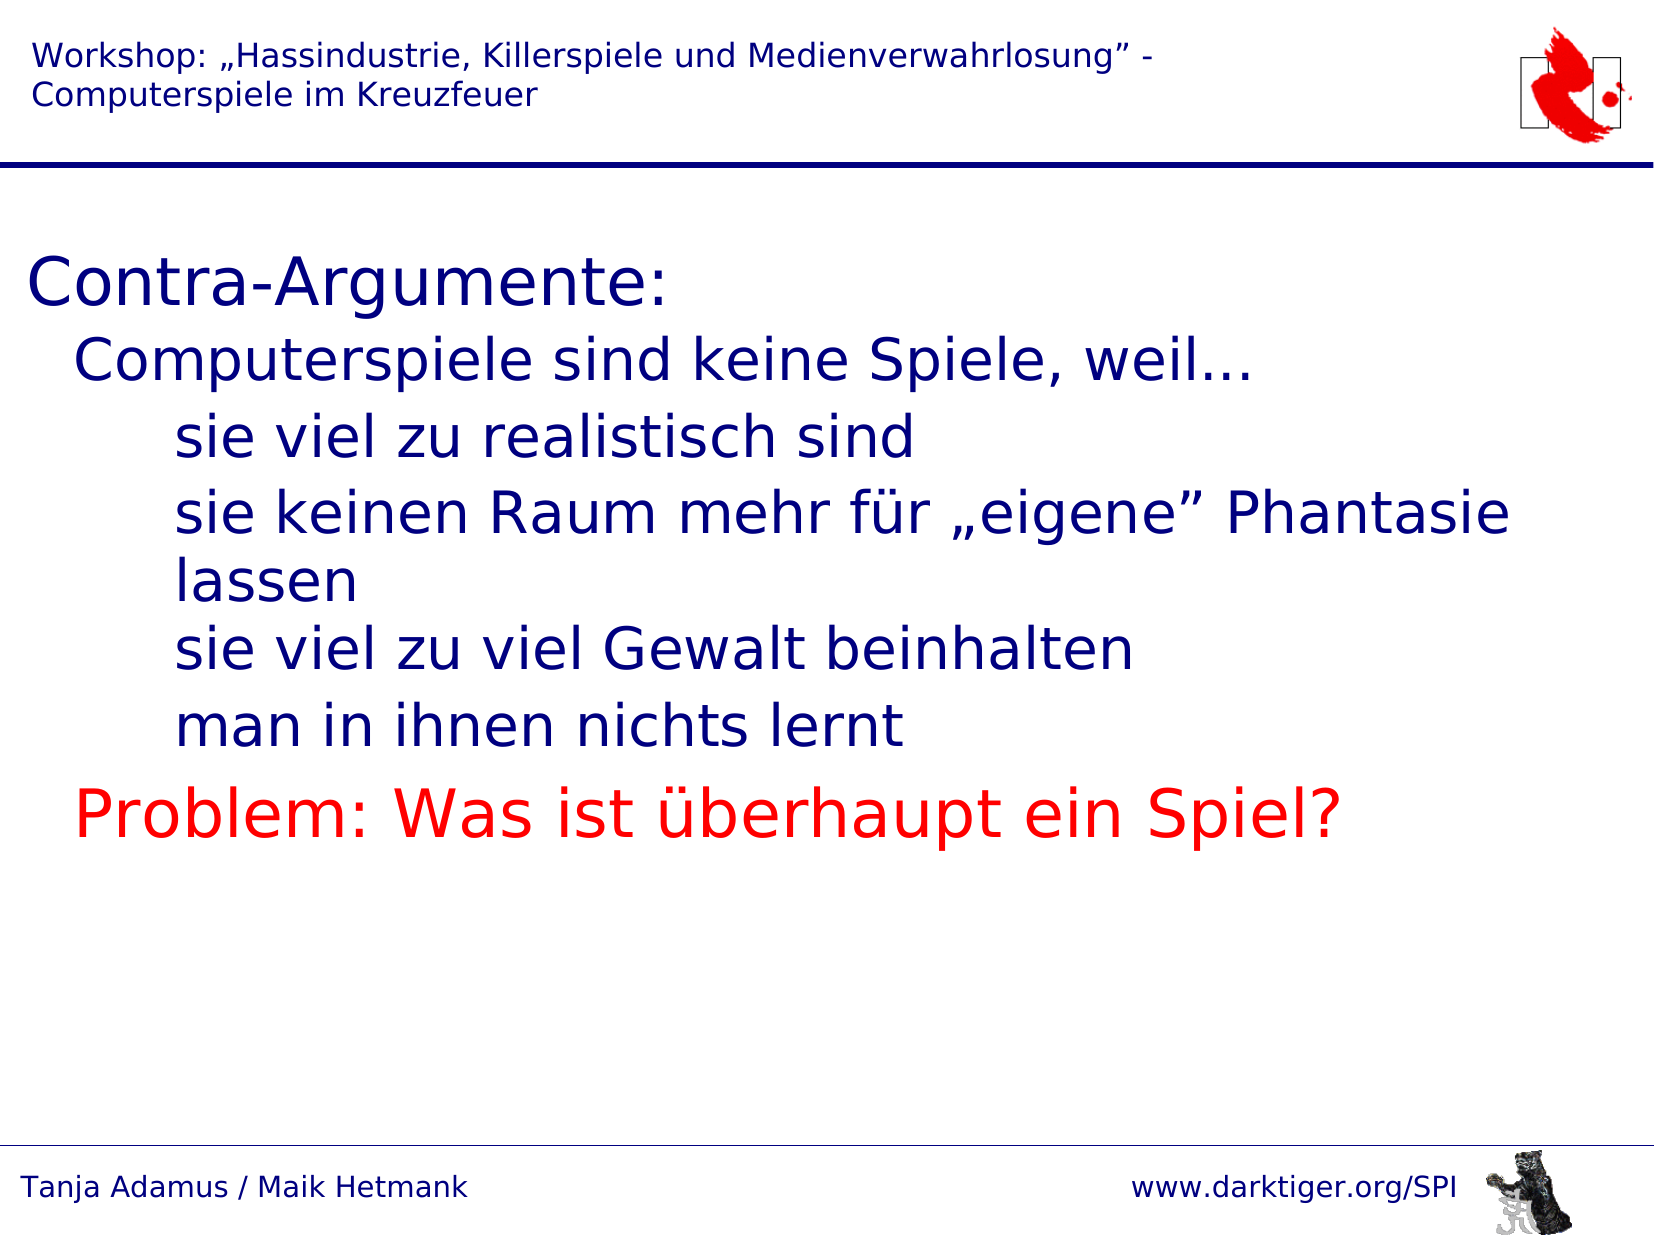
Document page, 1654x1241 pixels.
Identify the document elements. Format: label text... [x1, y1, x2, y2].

text_box Problem: Was ist überhaupt ein Spiel? [59, 767, 1477, 861]
text_box man in ihnen nichts lernt [159, 685, 1506, 786]
text_box sie viel zu realistisch sind [159, 402, 945, 472]
text_box sie keinen Raum mehr für „eigene” Phantasie lassen [159, 472, 1595, 623]
text_box Workshop: „Hassindustrie, Killerspiele und Medienverwahrlosung” - Computerspiele im Kreuzfeuer [16, 29, 1418, 178]
picture [1486, 1150, 1572, 1235]
text_box Computerspiele sind keine Spiele, weil... [59, 318, 1418, 402]
text_box sie viel zu viel Gewalt beinhalten [159, 623, 1506, 685]
text_box Contra-Argumente: [11, 236, 1193, 329]
picture [1503, 16, 1632, 148]
